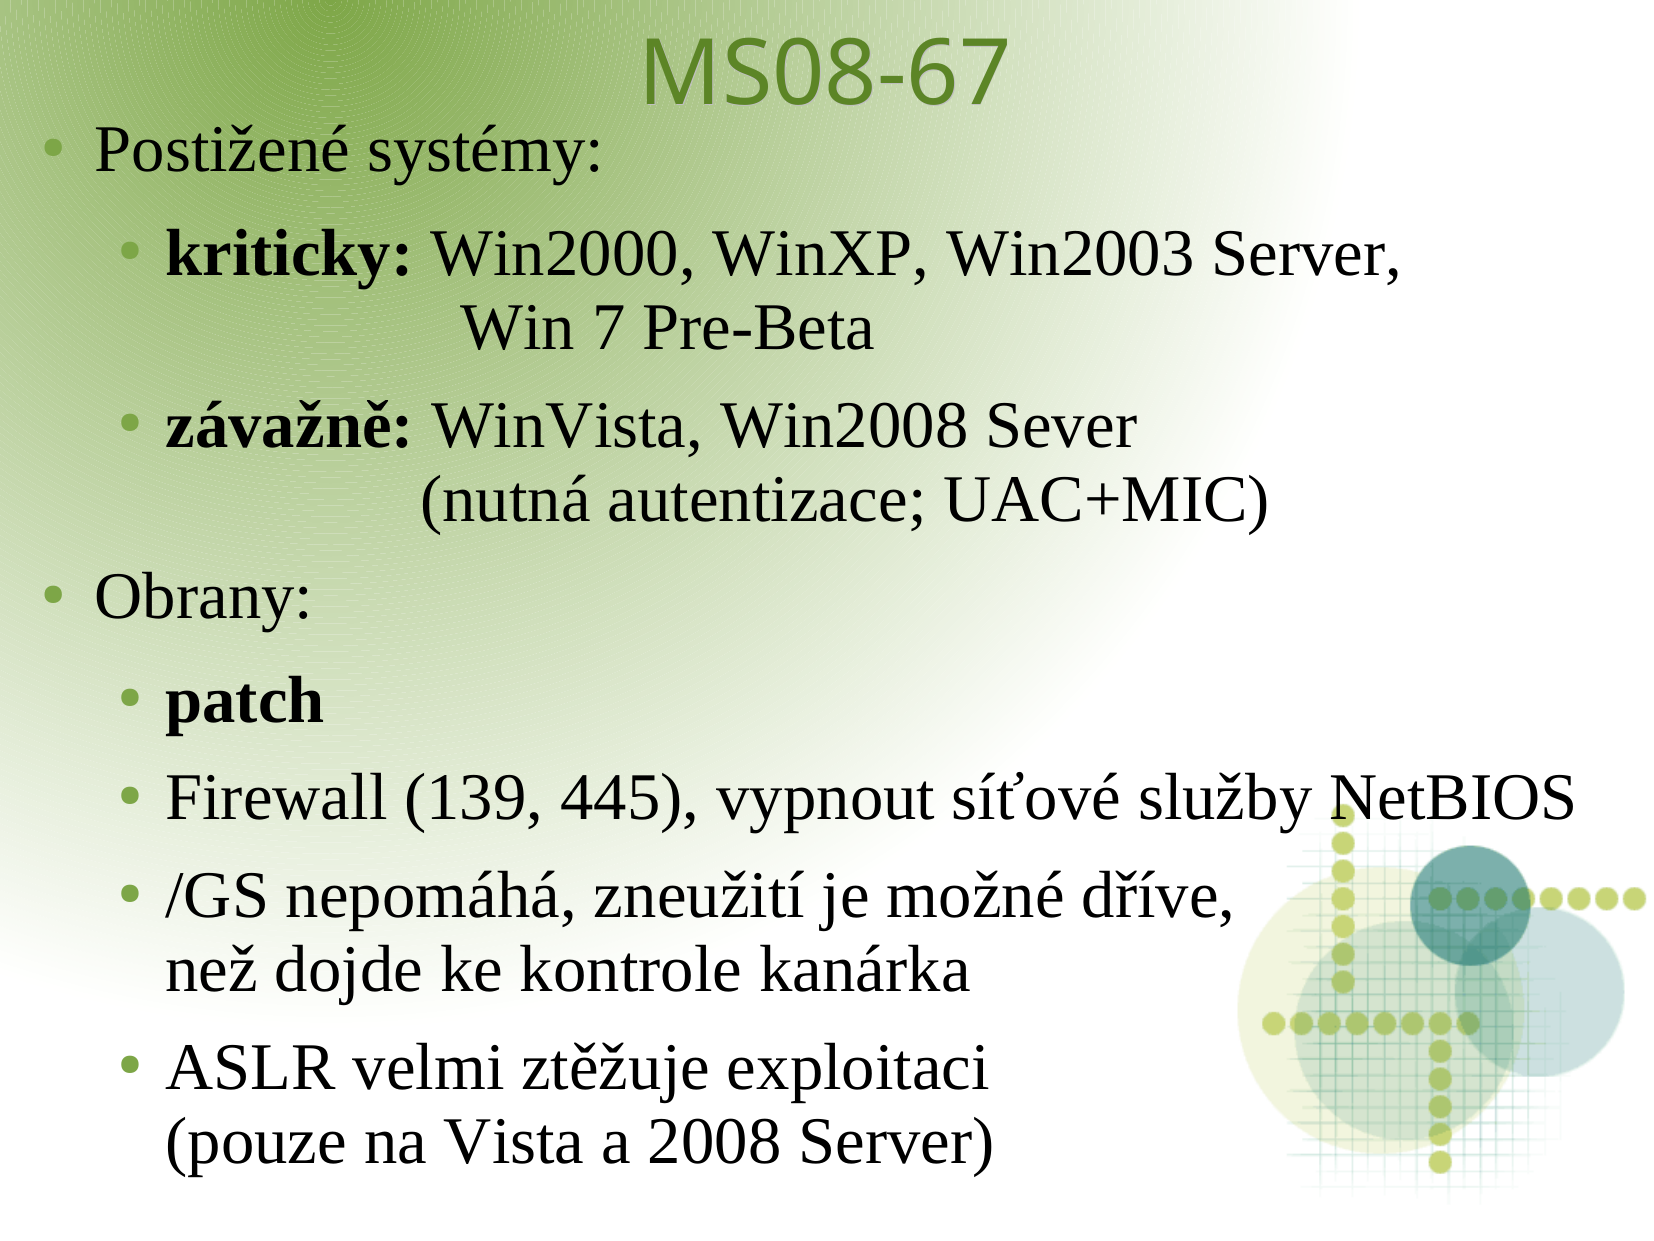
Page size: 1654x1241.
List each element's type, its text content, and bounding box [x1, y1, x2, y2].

picture [1224, 792, 1654, 1211]
list Postižené systémy: kriticky: Win2000, WinXP, Win2003 Server, Win 7 Pre-Beta závažně: WinVista, Win2008 Sever (nutná autentizace; UAC+MIC) Obrany: patch Firewall (139, 445), vypnout síťové služby NetBIOS /GS nepomáhá, zneužití je možné dříve, než dojde ke kontrole kanárka ASLR velmi ztěžuje exploitaci (pouze na Vista a 2008 Server) [23, 112, 1613, 1178]
title MS08-67 [74, 13, 1577, 112]
